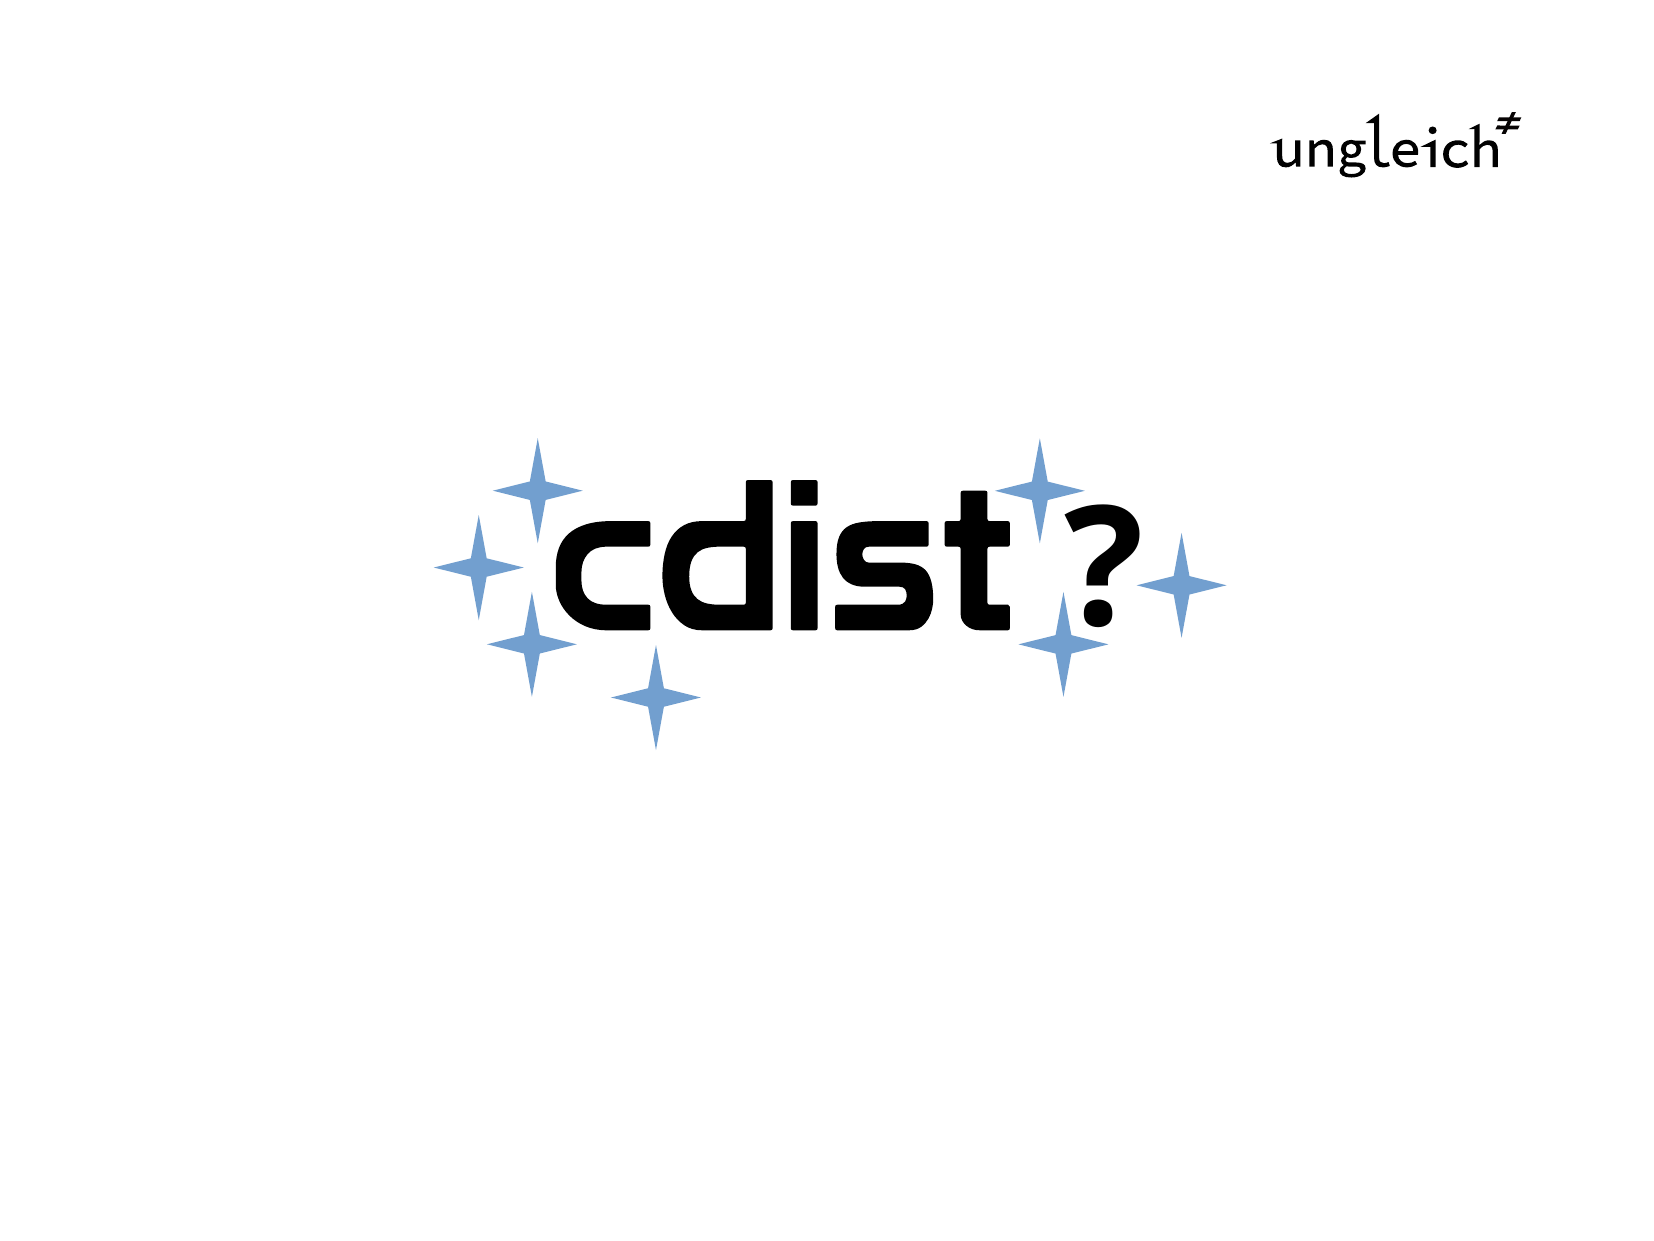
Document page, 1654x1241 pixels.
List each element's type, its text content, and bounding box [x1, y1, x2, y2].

text_box [610, 645, 701, 751]
picture [466, 469, 1108, 643]
text_box [433, 559, 466, 576]
text_box [1034, 438, 1046, 469]
text_box [1018, 643, 1109, 697]
text_box [1136, 532, 1227, 638]
text_box [532, 438, 544, 469]
text_box ? [1064, 410, 1179, 711]
text_box [486, 643, 577, 697]
